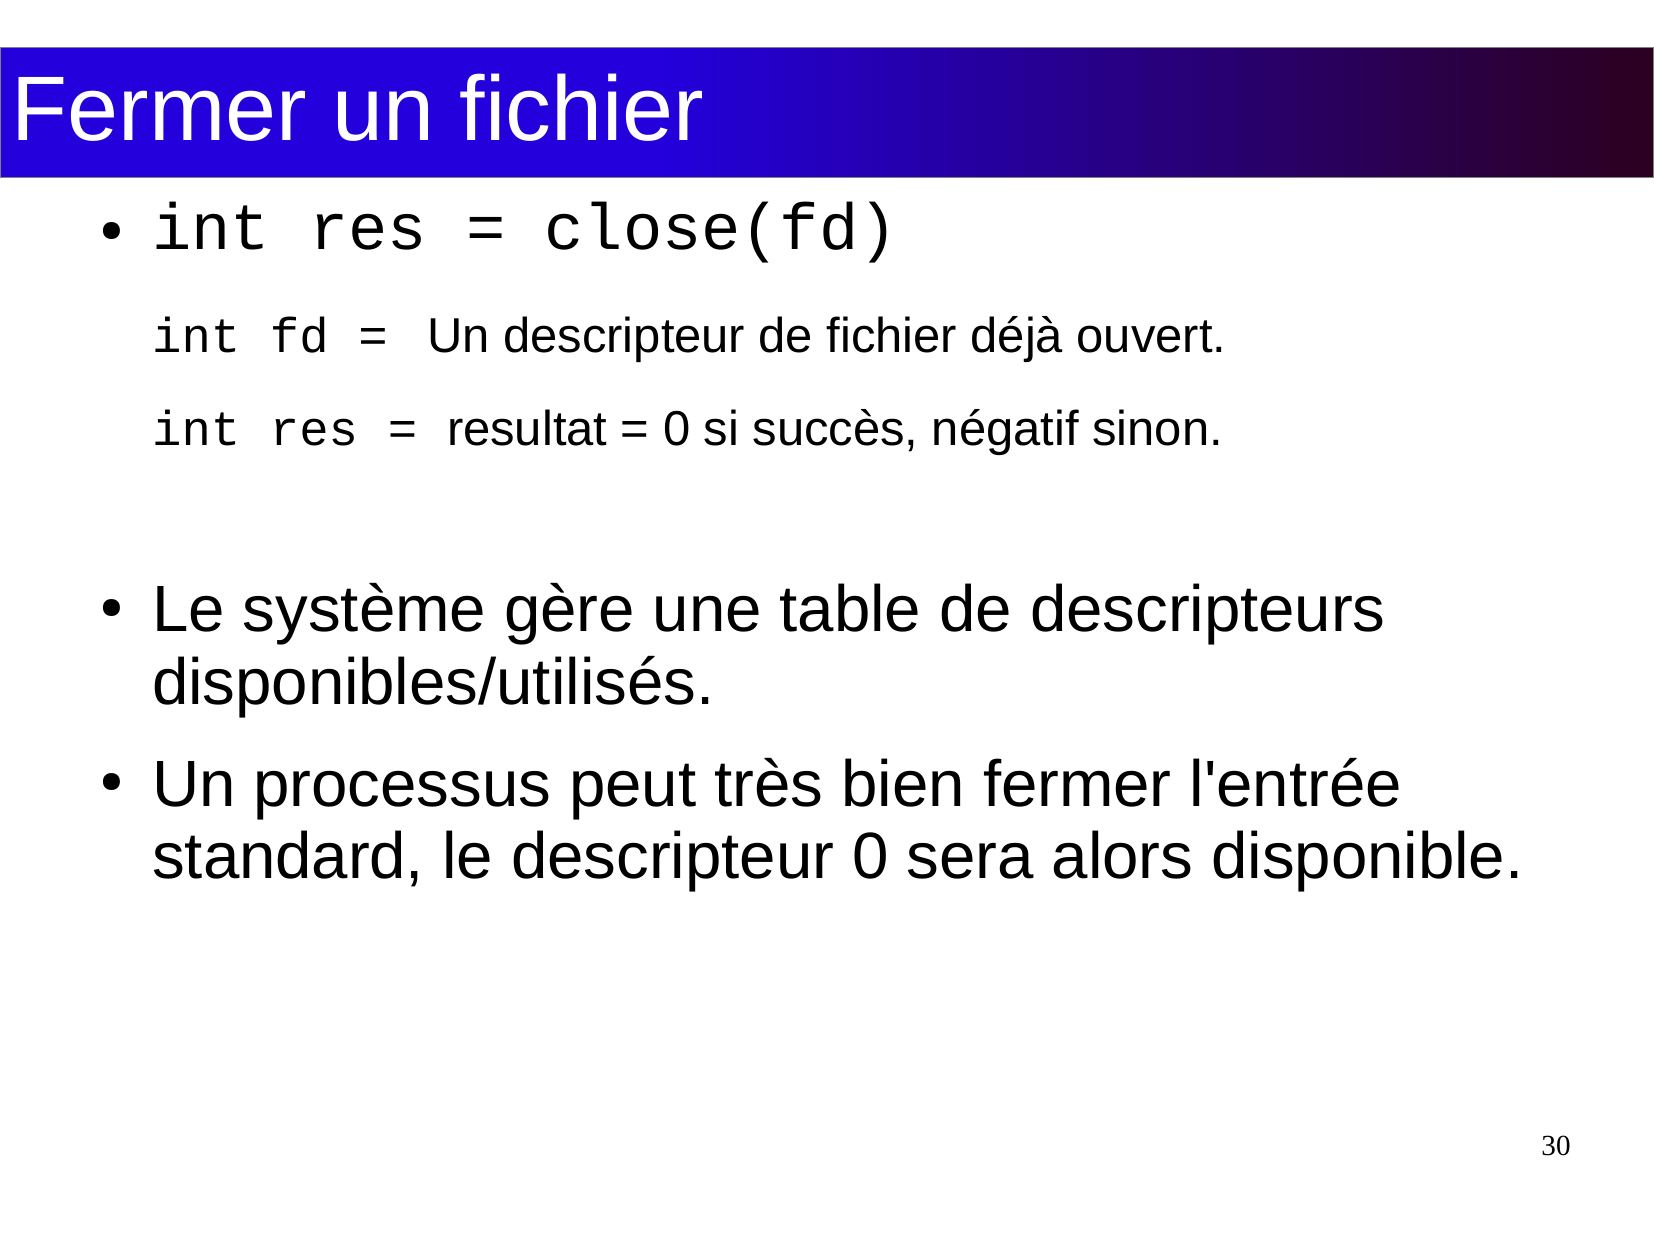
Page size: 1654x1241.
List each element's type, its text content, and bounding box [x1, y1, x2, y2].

list int res = close(fd) int fd = Un descripteur de fichier déjà ouvert. int res = resultat = 0 si succès, négatif sinon. Le système gère une table de descripteurs disponibles/utilisés. Un processus peut très bien fermer l'entrée standard, le descripteur 0 sera alors disponible. [82, 195, 1538, 916]
title Fermer un fichier [11, 5, 1642, 213]
